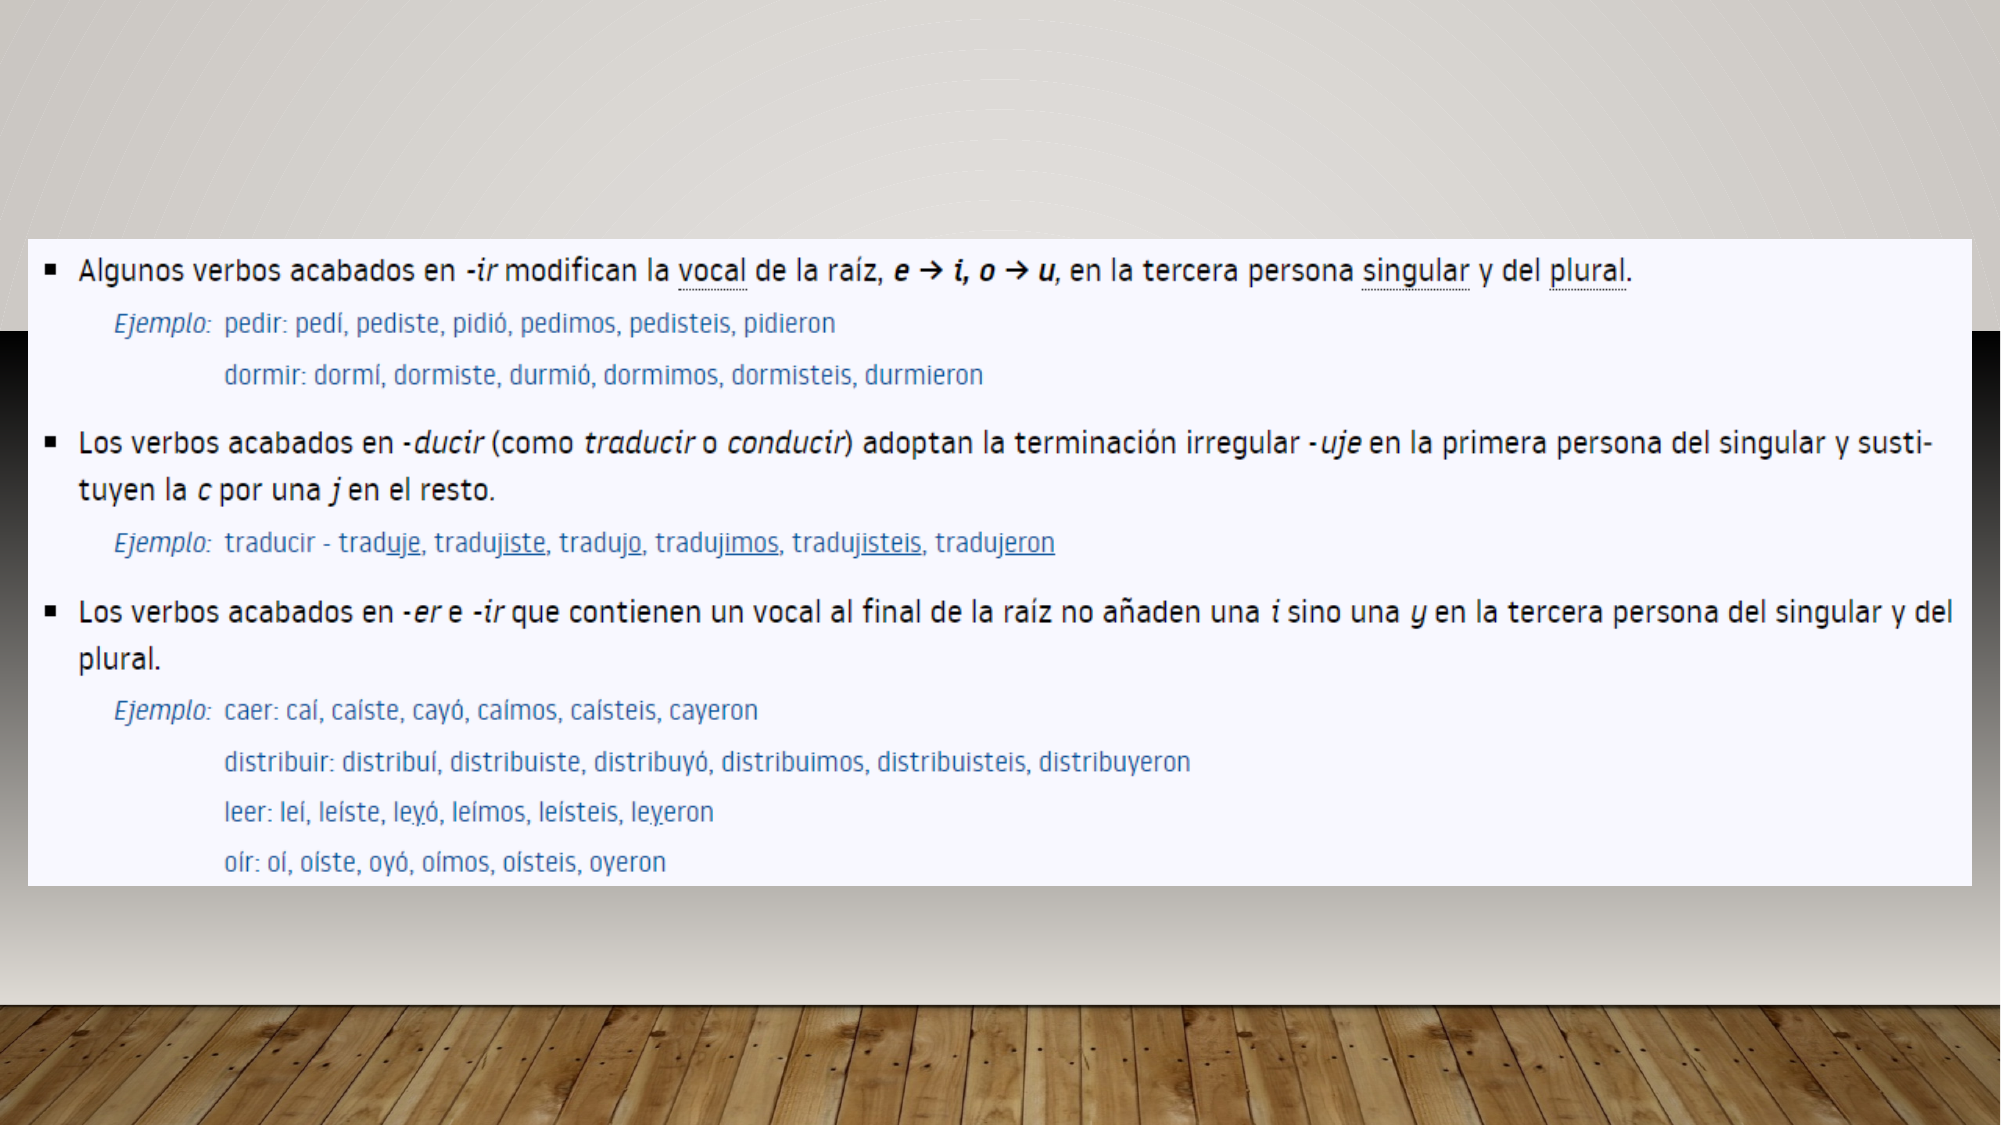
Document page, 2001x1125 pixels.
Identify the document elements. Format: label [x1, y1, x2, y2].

picture [28, 239, 1972, 886]
